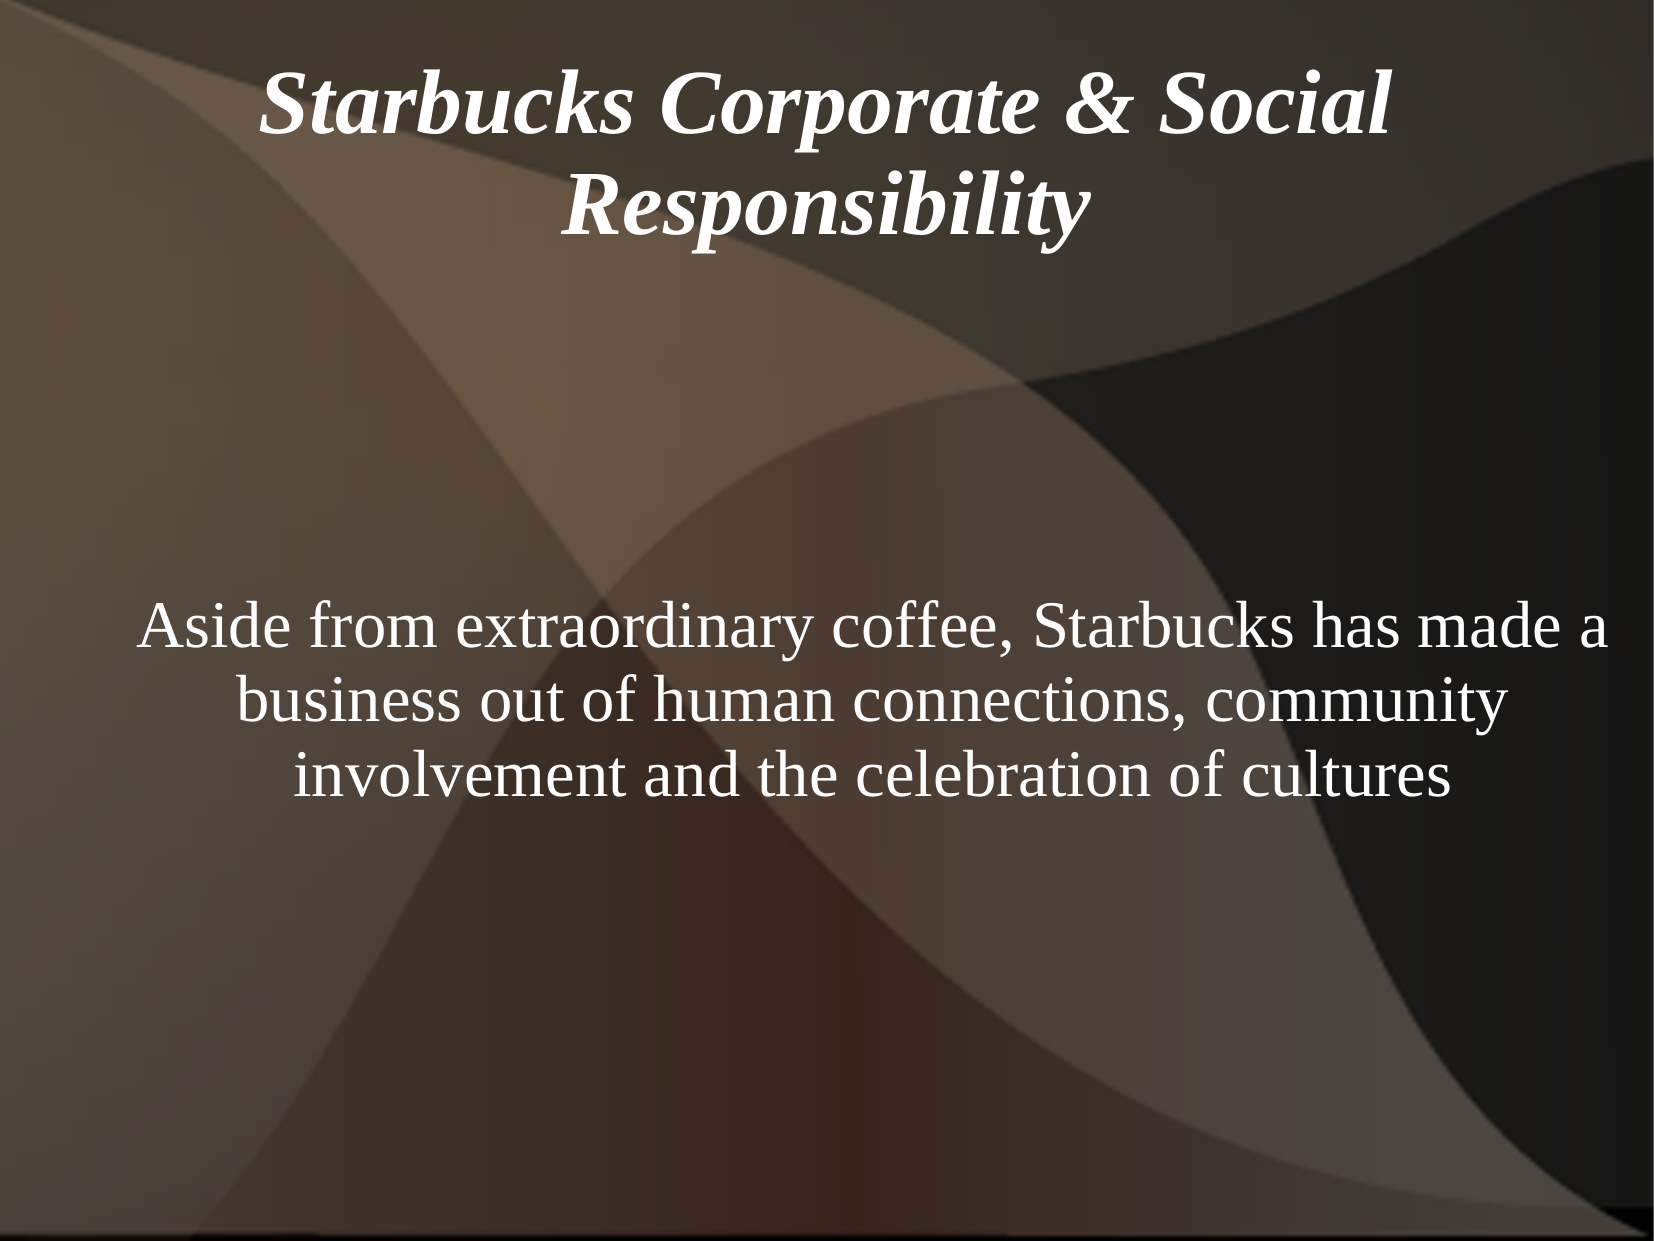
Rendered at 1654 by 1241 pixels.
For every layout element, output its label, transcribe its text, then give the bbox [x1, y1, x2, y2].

subtitle Aside from extraordinary coffee, Starbucks has made a business out of human connections, community involvement and the celebration of cultures [129, 290, 1619, 1109]
picture [0, 0, 1654, 1241]
title Starbucks Corporate & Social Responsibility [82, 49, 1571, 257]
